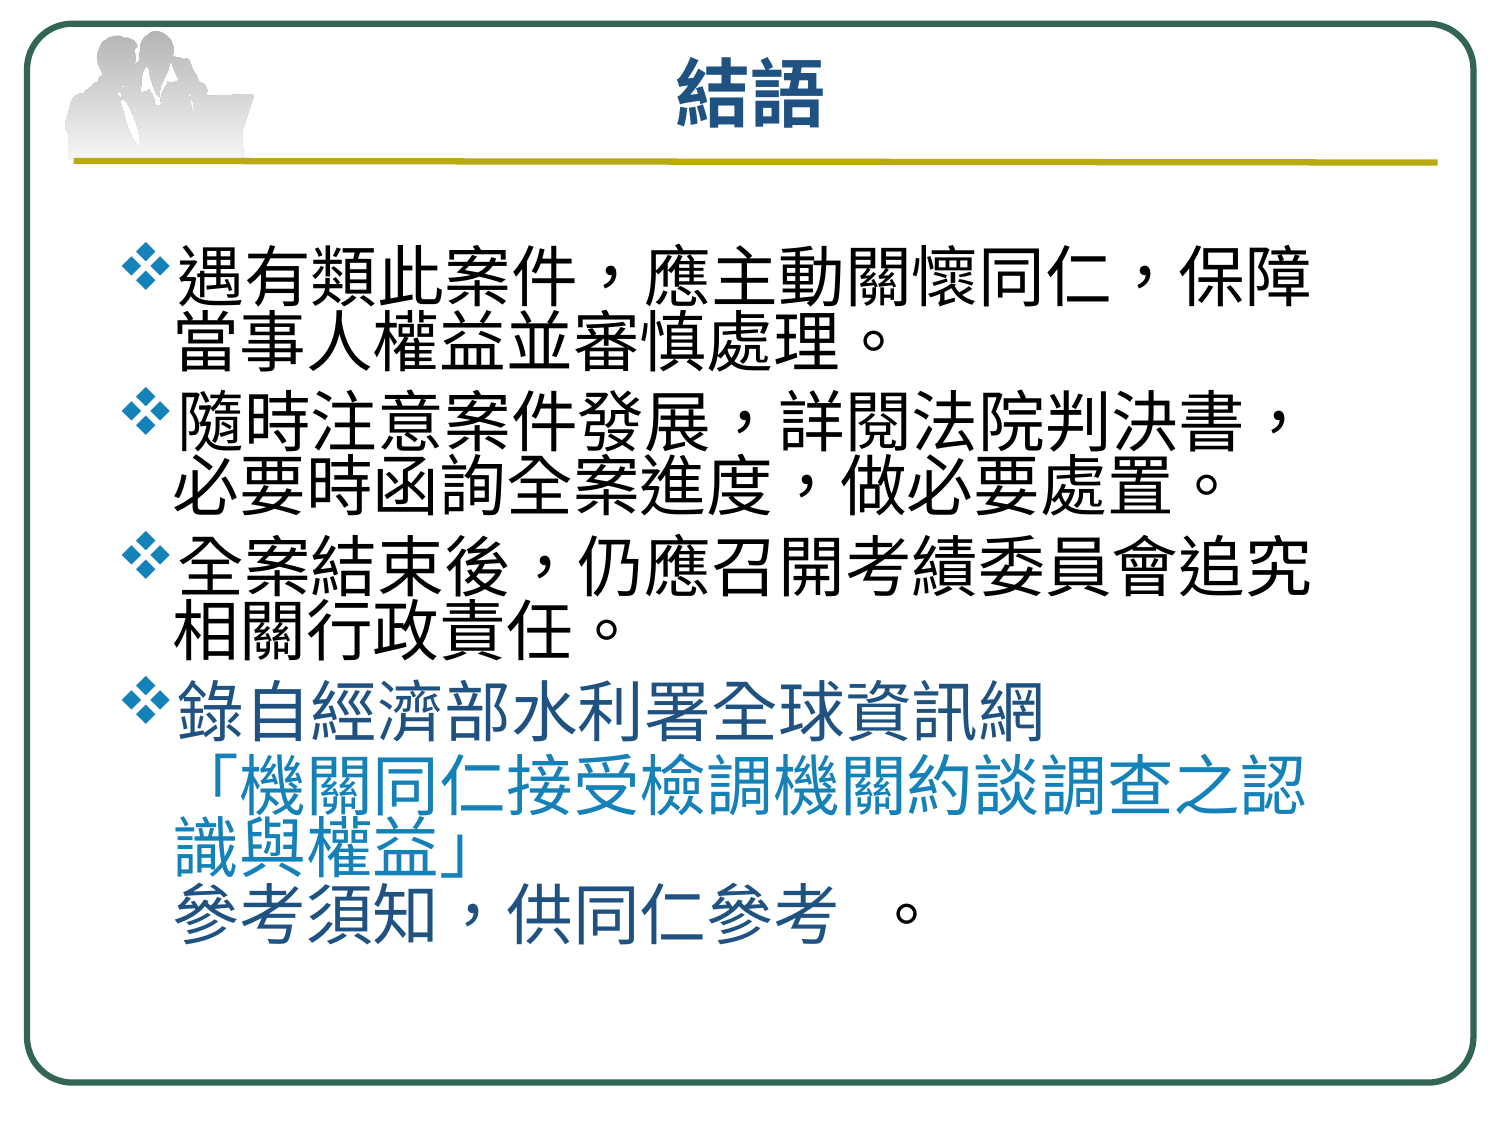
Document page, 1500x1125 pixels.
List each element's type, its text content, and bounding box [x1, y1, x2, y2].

title 結語 [75, 45, 1426, 138]
list 遇有類此案件，應主動關懷同仁，保障當事人權益並審慎處理。 隨時注意案件發展，詳閱法院判決書，必要時函詢全案進度，做必要處置。 全案結束後，仍應召開考績委員會追究相關行政責任。 錄自經濟部水利署全球資訊網「機關同仁接受檢調機關約談調查之認識與權益」參考須知，供同仁參考 。 [101, 243, 1386, 1018]
